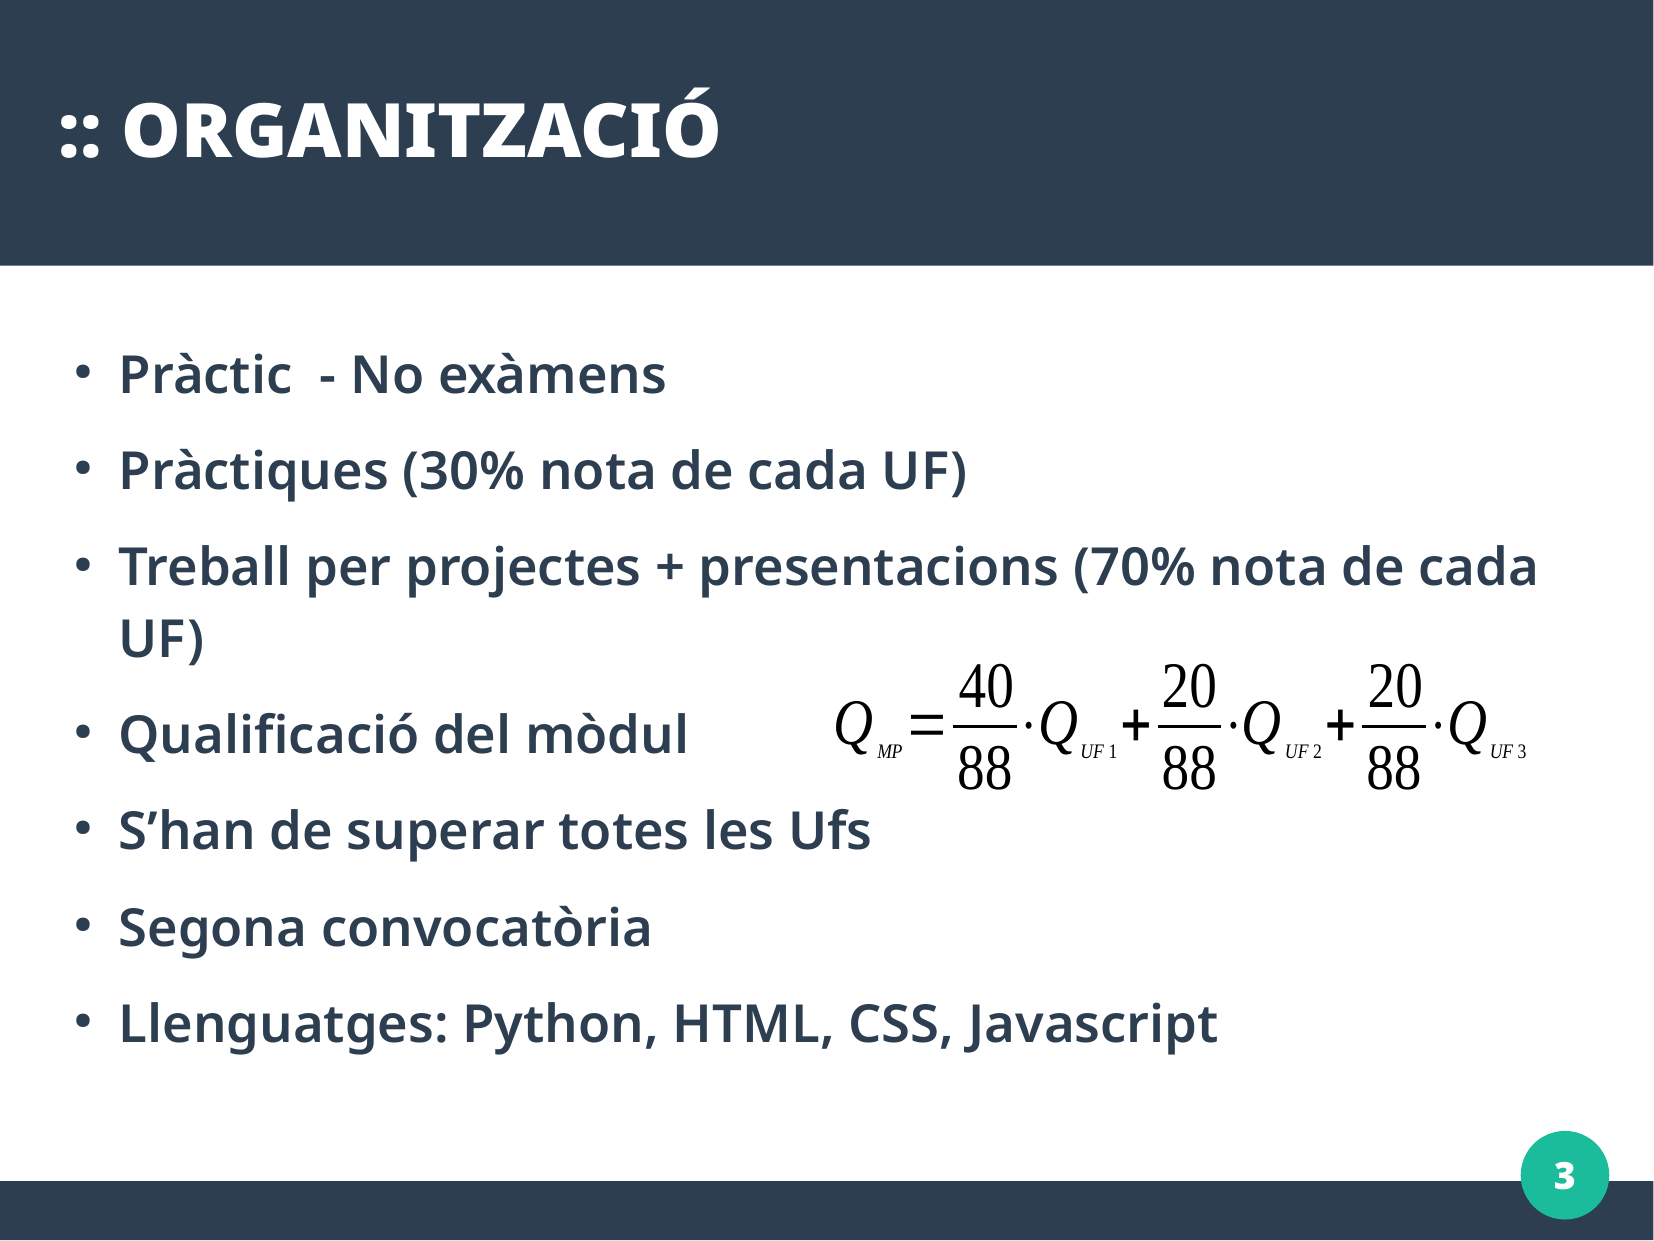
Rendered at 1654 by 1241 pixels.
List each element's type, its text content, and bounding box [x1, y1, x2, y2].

title :: ORGANITZACIÓ [59, 49, 1595, 207]
list Pràctic - No exàmens Pràctiques (30% nota de cada UF) Treball per projectes + presentacions (70% nota de cada UF) Qualificació del mòdul S’han de superar totes les Ufs Segona convocatòria Llenguatges: Python, HTML, CSS, Javascript [59, 236, 1595, 1063]
chart [826, 649, 1533, 803]
